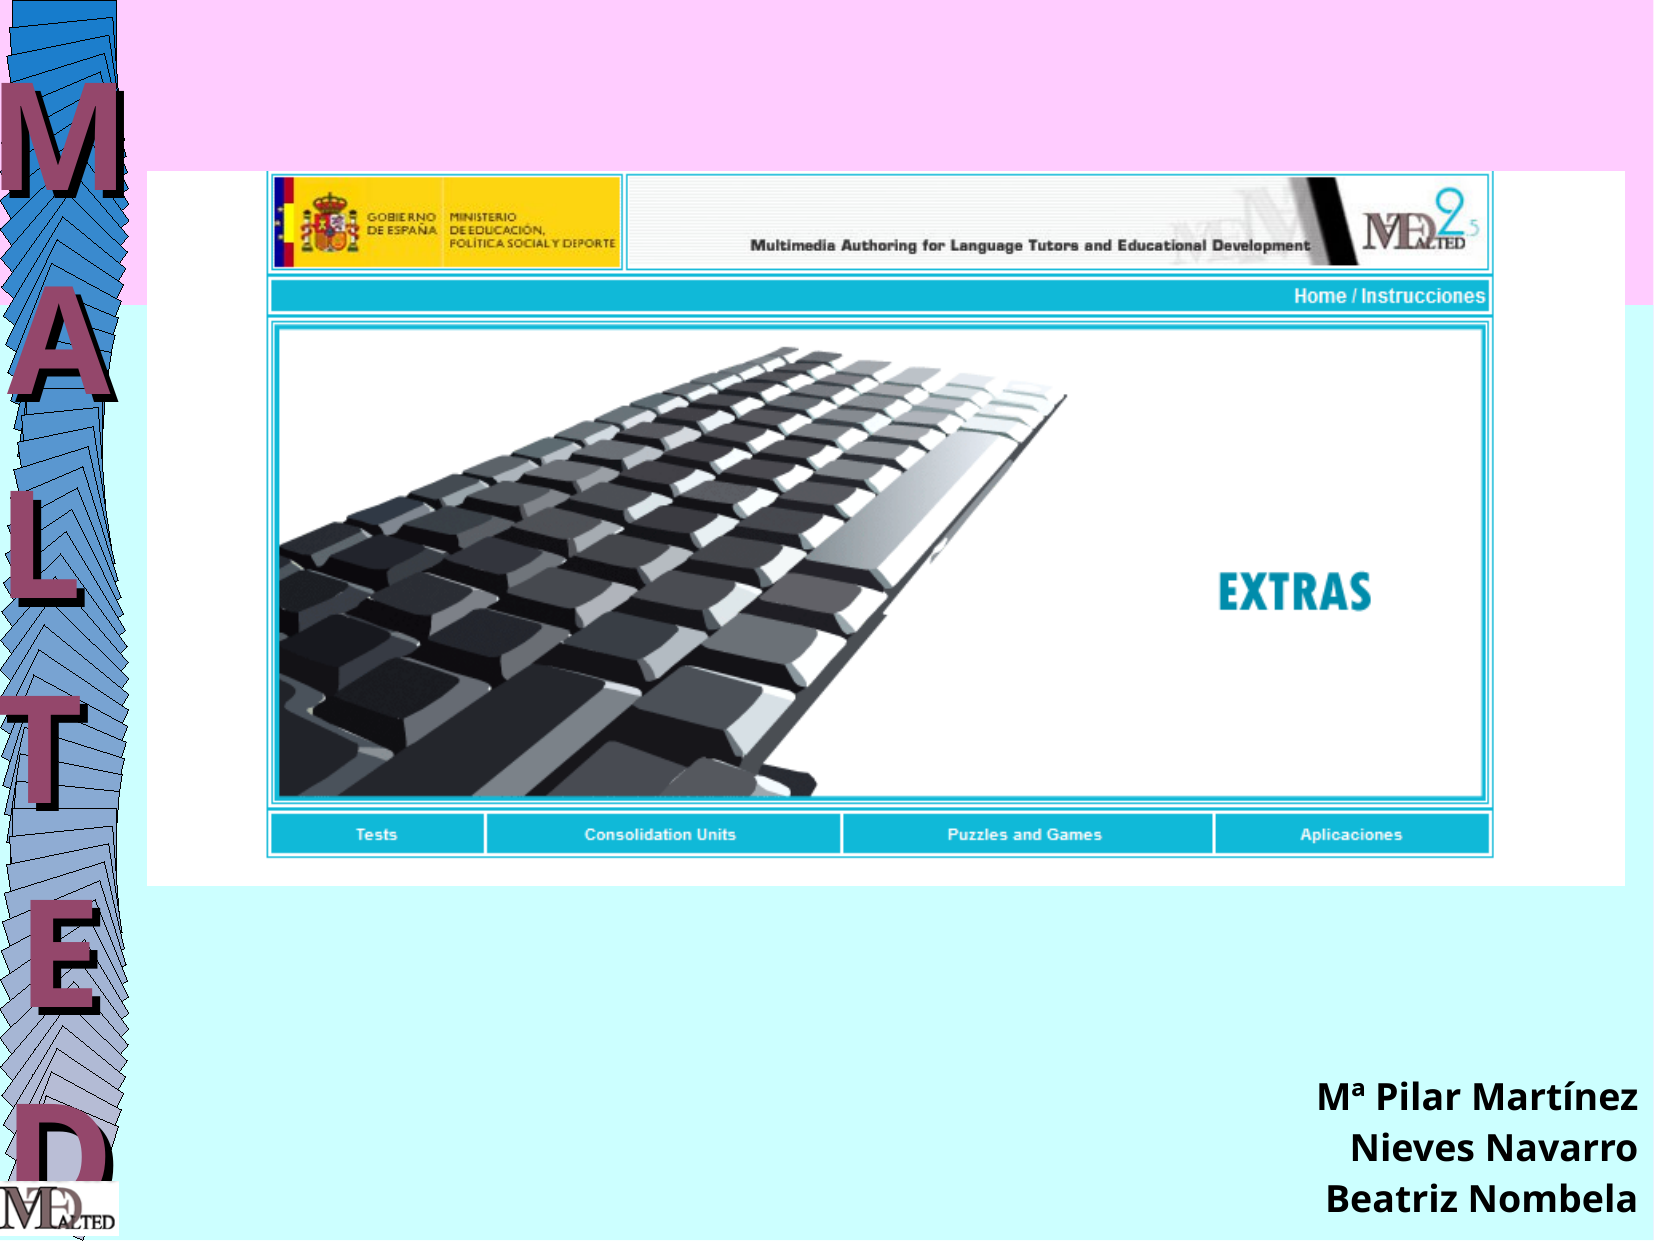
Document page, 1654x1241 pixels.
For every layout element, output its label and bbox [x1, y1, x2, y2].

picture [0, 1181, 119, 1236]
picture [147, 171, 1625, 886]
